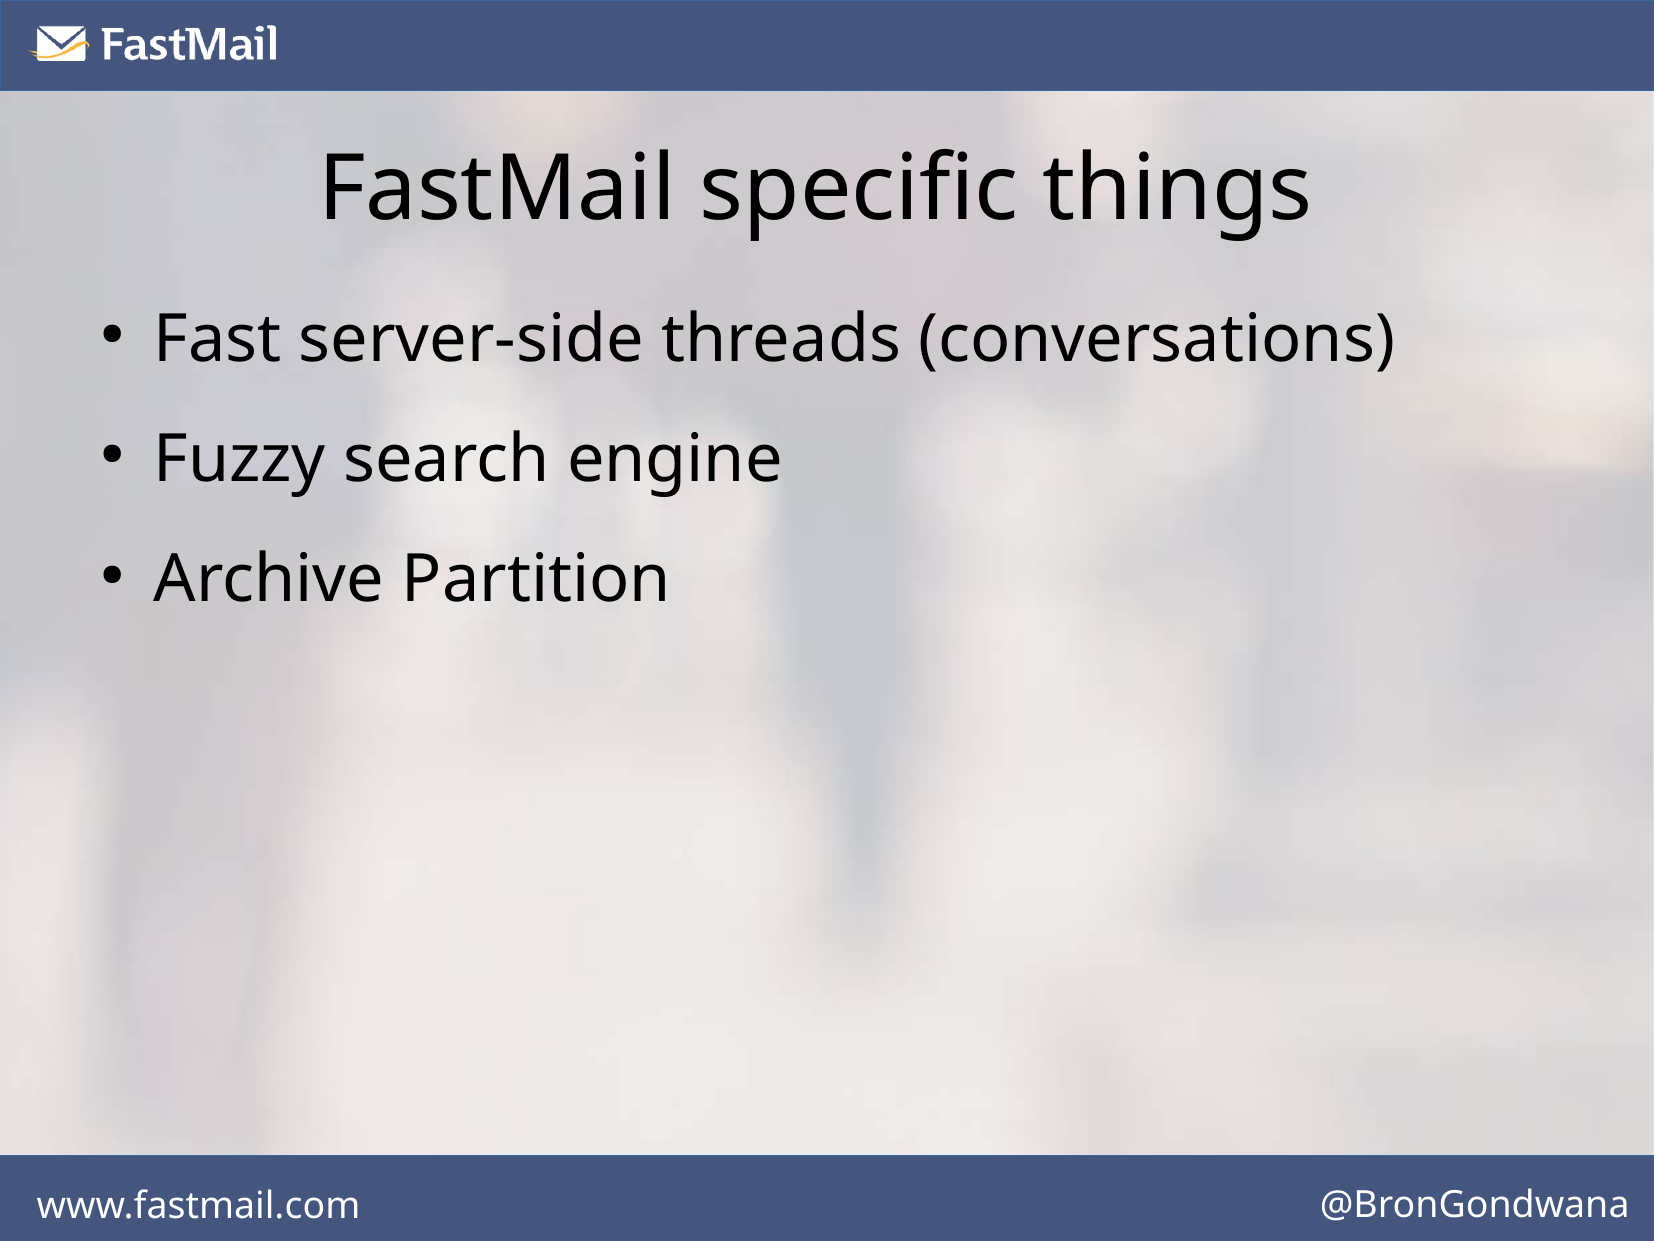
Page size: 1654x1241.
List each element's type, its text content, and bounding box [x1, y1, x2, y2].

picture [26, 8, 302, 78]
list Fast server-side threads (conversations) Fuzzy search engine Archive Partition [82, 290, 1571, 1010]
title FastMail specific things [71, 101, 1561, 267]
picture [0, 91, 1654, 1155]
